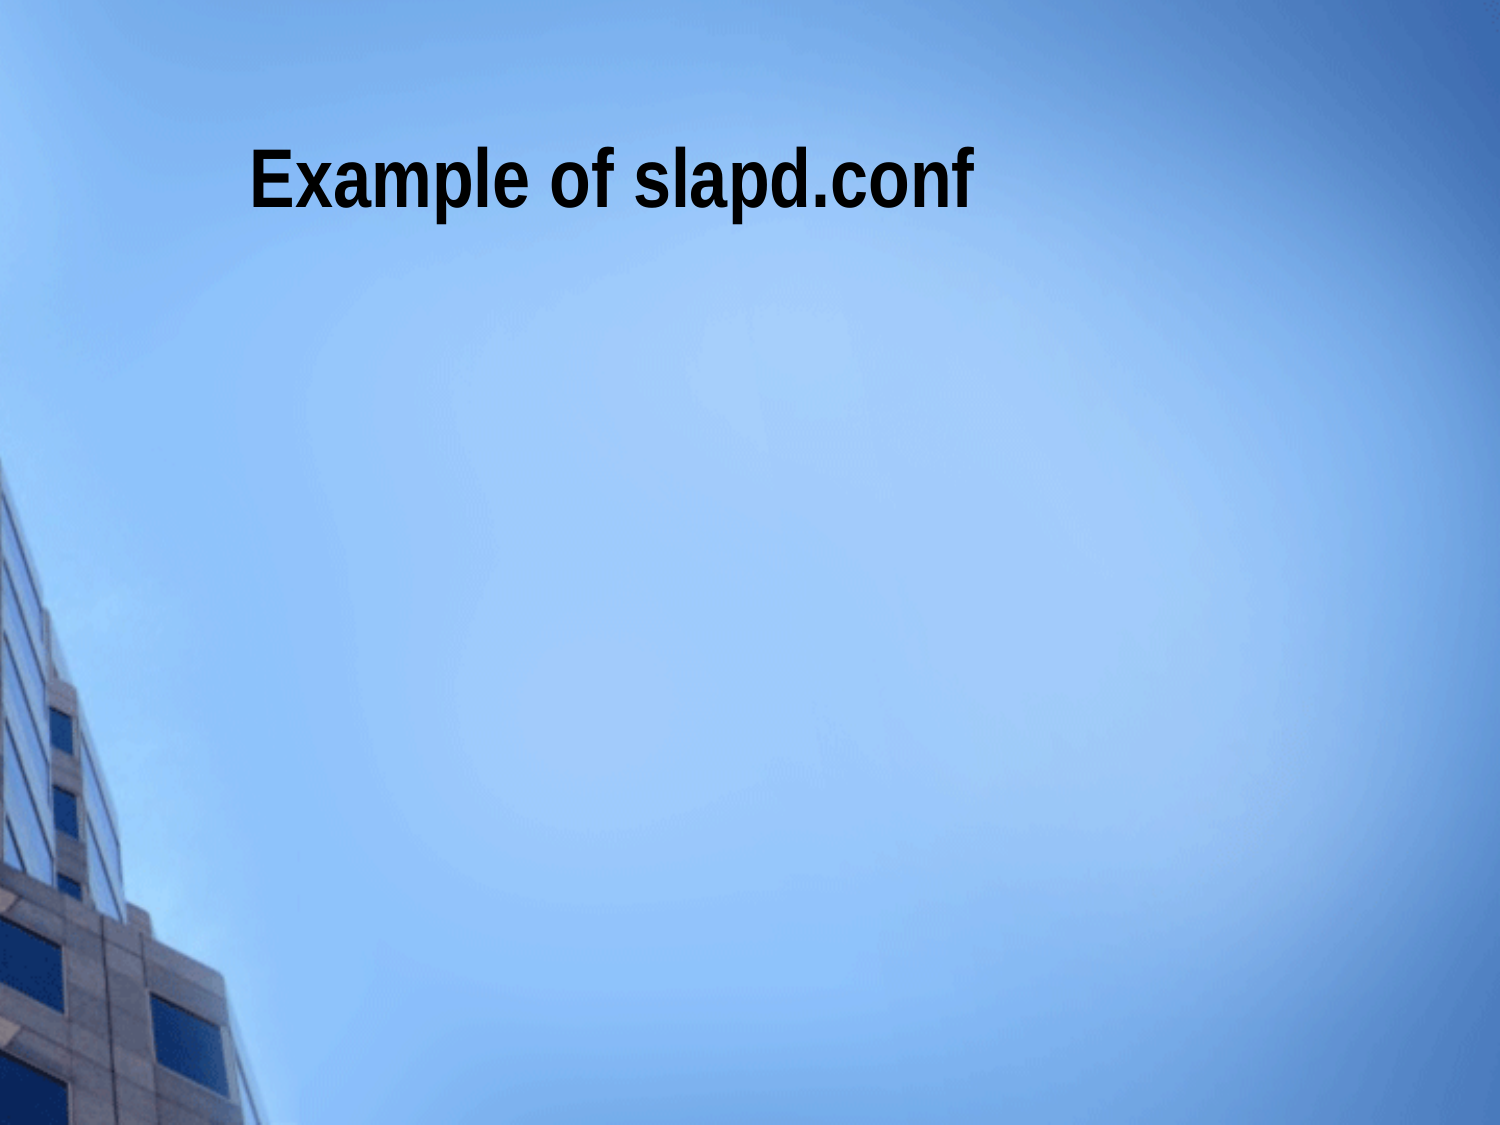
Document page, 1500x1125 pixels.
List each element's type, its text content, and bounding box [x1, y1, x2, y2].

title Example of slapd.conf [249, 112, 1413, 338]
picture [0, 0, 1500, 1125]
